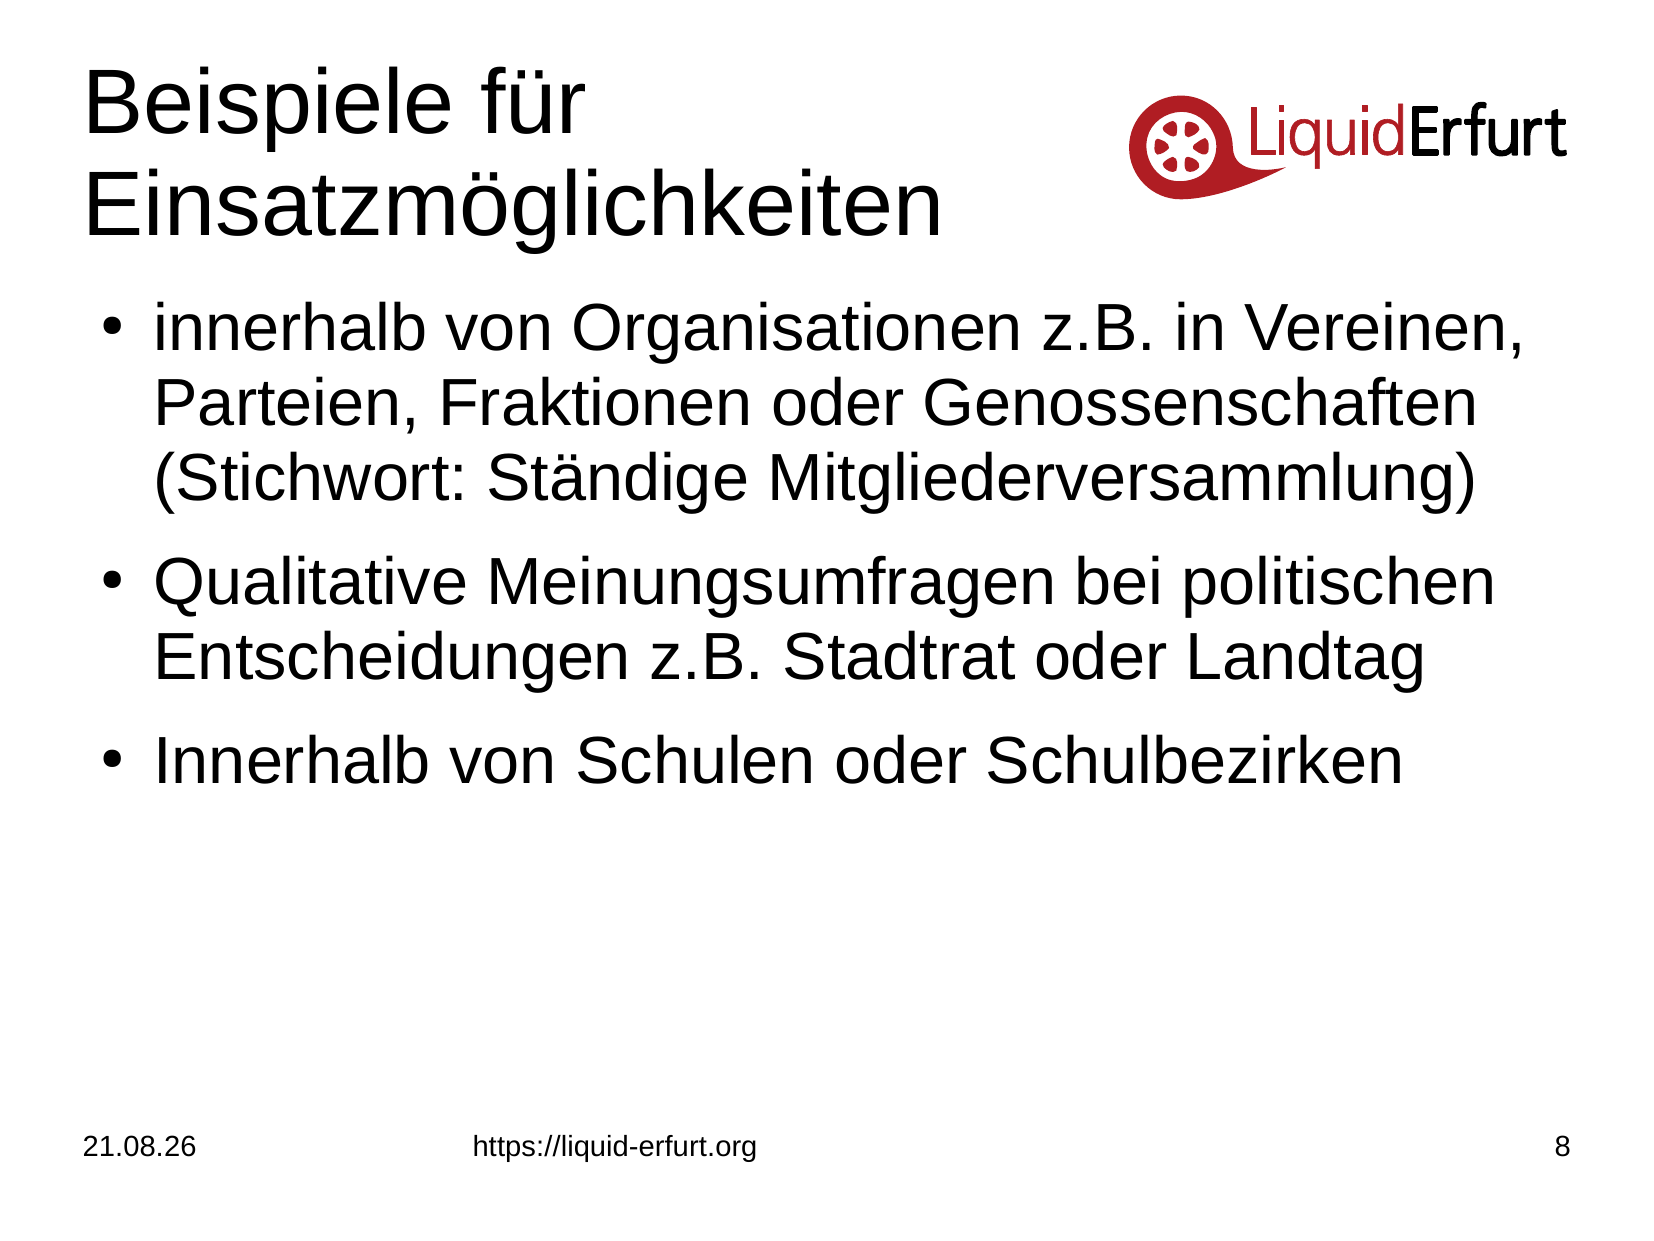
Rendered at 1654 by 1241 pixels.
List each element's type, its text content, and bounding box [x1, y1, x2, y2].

list innerhalb von Organisationen z.B. in Vereinen, Parteien, Fraktionen oder Genossenschaften (Stichwort: Ständige Mitgliederversammlung) Qualitative Meinungsumfragen bei politischen Entscheidungen z.B. Stadtrat oder Landtag Innerhalb von Schulen oder Schulbezirken [82, 290, 1571, 1010]
title Beispiele für Einsatzmöglichkeiten [82, 49, 1571, 257]
